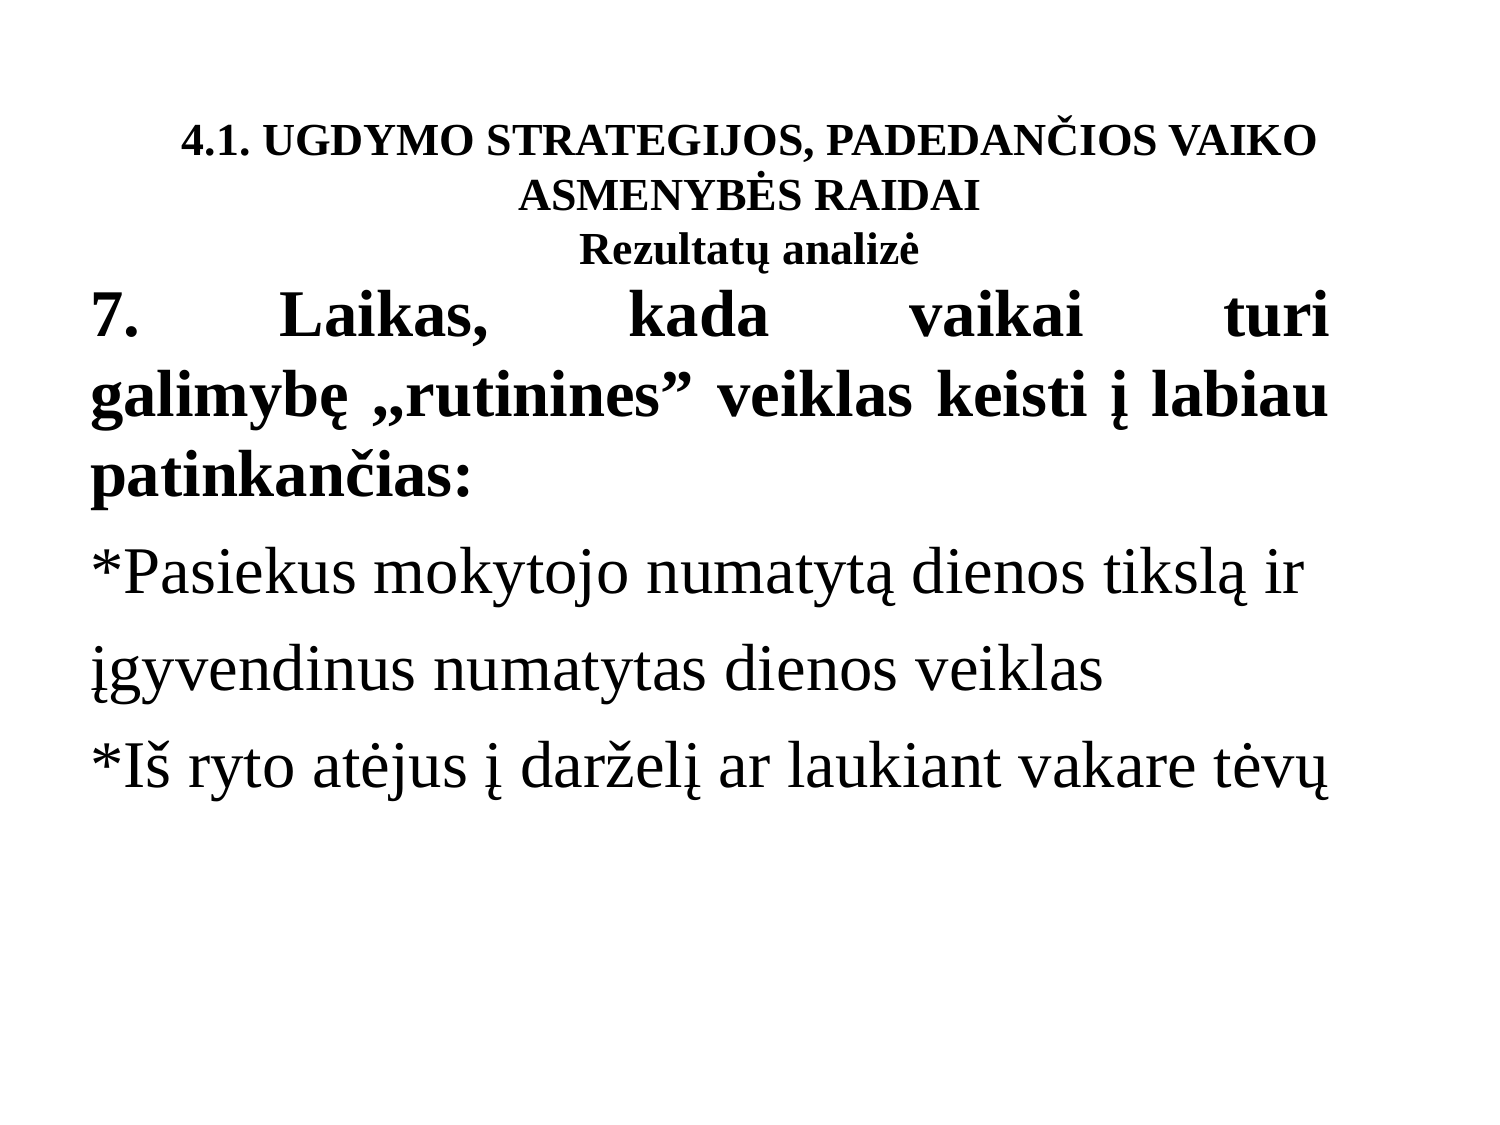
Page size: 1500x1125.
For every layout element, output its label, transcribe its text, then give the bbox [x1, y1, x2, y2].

title 4.1. UGDYMO STRATEGIJOS, PADEDANČIOS VAIKO ASMENYBĖS RAIDAI Rezultatų analizė [75, 101, 1426, 233]
list 7. Laikas, kada vaikai turi galimybę ,,rutinines” veiklas keisti į labiau patinkančias: *Pasiekus mokytojo numatytą dienos tikslą ir įgyvendinus numatytas dienos veiklas *Iš ryto atėjus į darželį ar laukiant vakare tėvų [75, 262, 1426, 1005]
